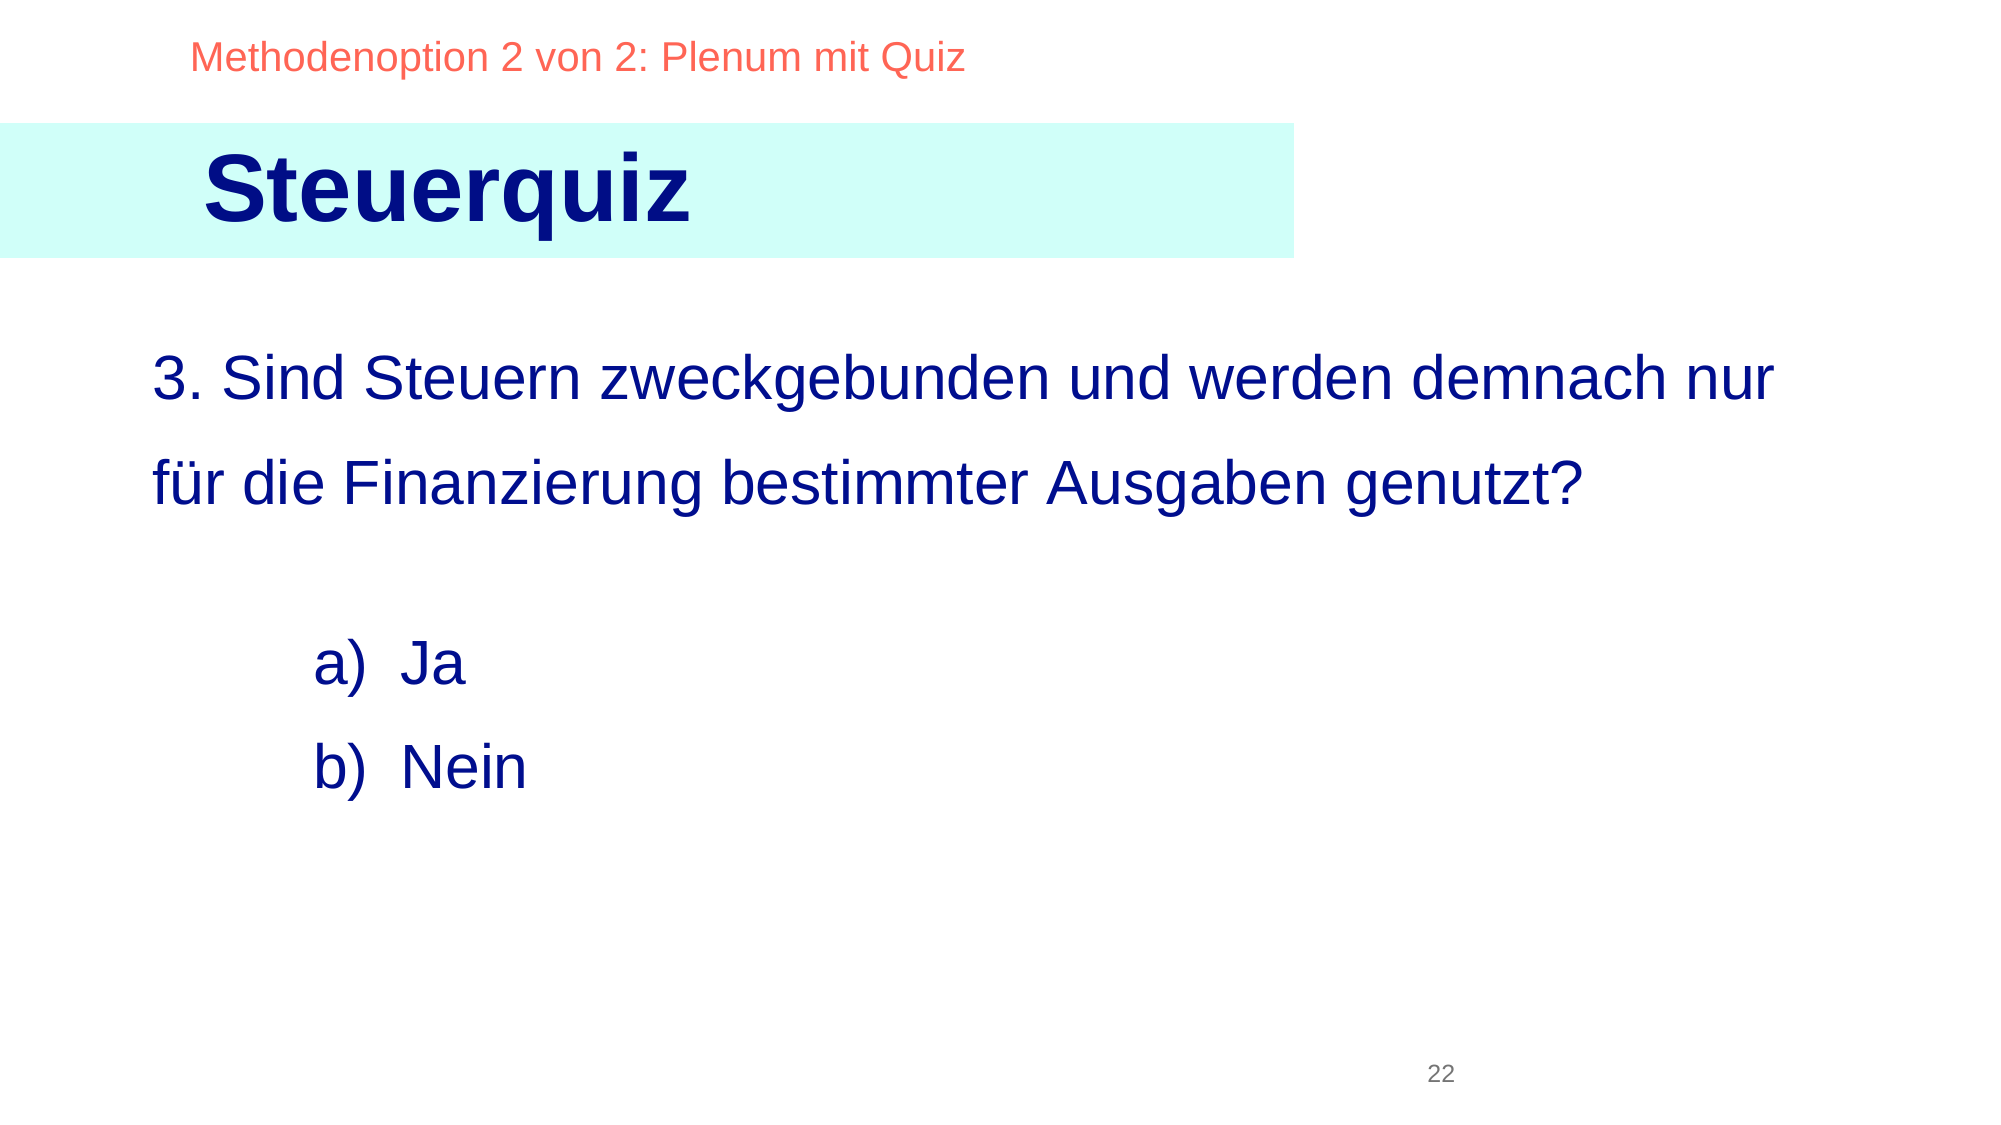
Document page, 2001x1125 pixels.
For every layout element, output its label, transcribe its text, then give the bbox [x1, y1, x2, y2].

list Steuerquiz [150, 126, 1516, 255]
list Methodenoption 2 von 2: Plenum mit Quiz [137, 27, 1274, 107]
list 3. Sind Steuern zweckgebunden und werden demnach nur für die Finanzierung bestimmter Ausgaben genutzt? Ja Nein [137, 299, 1863, 1065]
